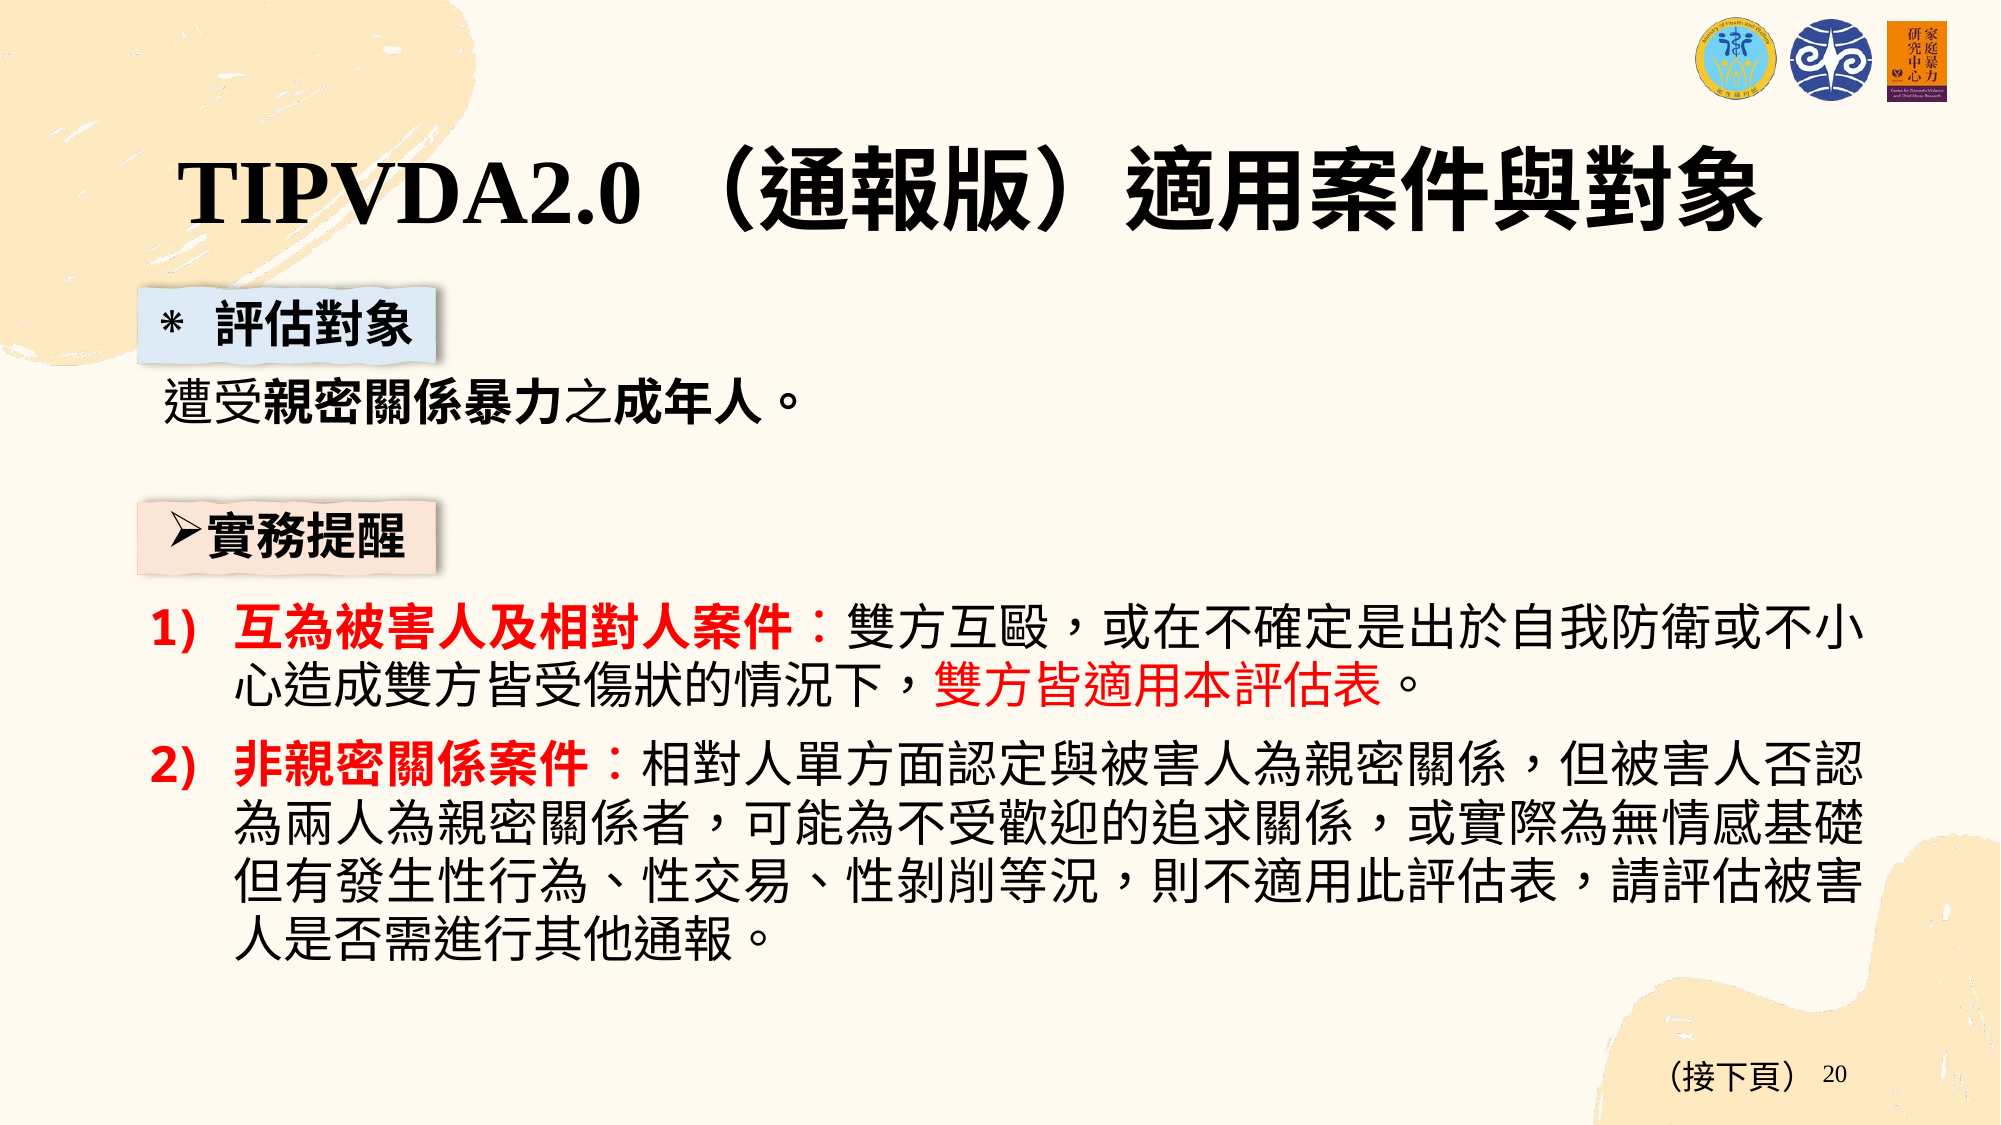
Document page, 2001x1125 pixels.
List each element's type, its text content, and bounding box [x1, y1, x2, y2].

picture [0, 0, 499, 425]
text_box 互為被害人及相對人案件：雙方互毆，或在不確定是出於自我防衛或不小心造成雙方皆受傷狀的情況下，雙方皆適用本評估表。 非親密關係案件：相對人單方面認定與被害人為親密關係，但被害人否認為兩人為親密關係者，可能為不受歡迎的追求關係，或實際為無情感基礎但有發生性行為、性交易、性剝削等況，則不適用此評估表，請評估被害人是否需進行其他通報。 [134, 589, 1880, 924]
text_box （接下頁） [1603, 1015, 1831, 1111]
text_box 評估對象 [137, 287, 436, 366]
text_box TIPVDA2.0（通報版）適用案件與對象 [162, 84, 1888, 303]
text_box 遭受親密關係暴力之成年人。 [148, 370, 1343, 468]
picture [1695, 17, 1947, 102]
text_box 實務提醒 [137, 500, 436, 576]
text_box 評估對象 [337, 303, 352, 312]
text_box 評估對象 [389, 322, 403, 328]
text_box 評估對象 [289, 330, 304, 339]
picture [1491, 817, 2001, 1125]
